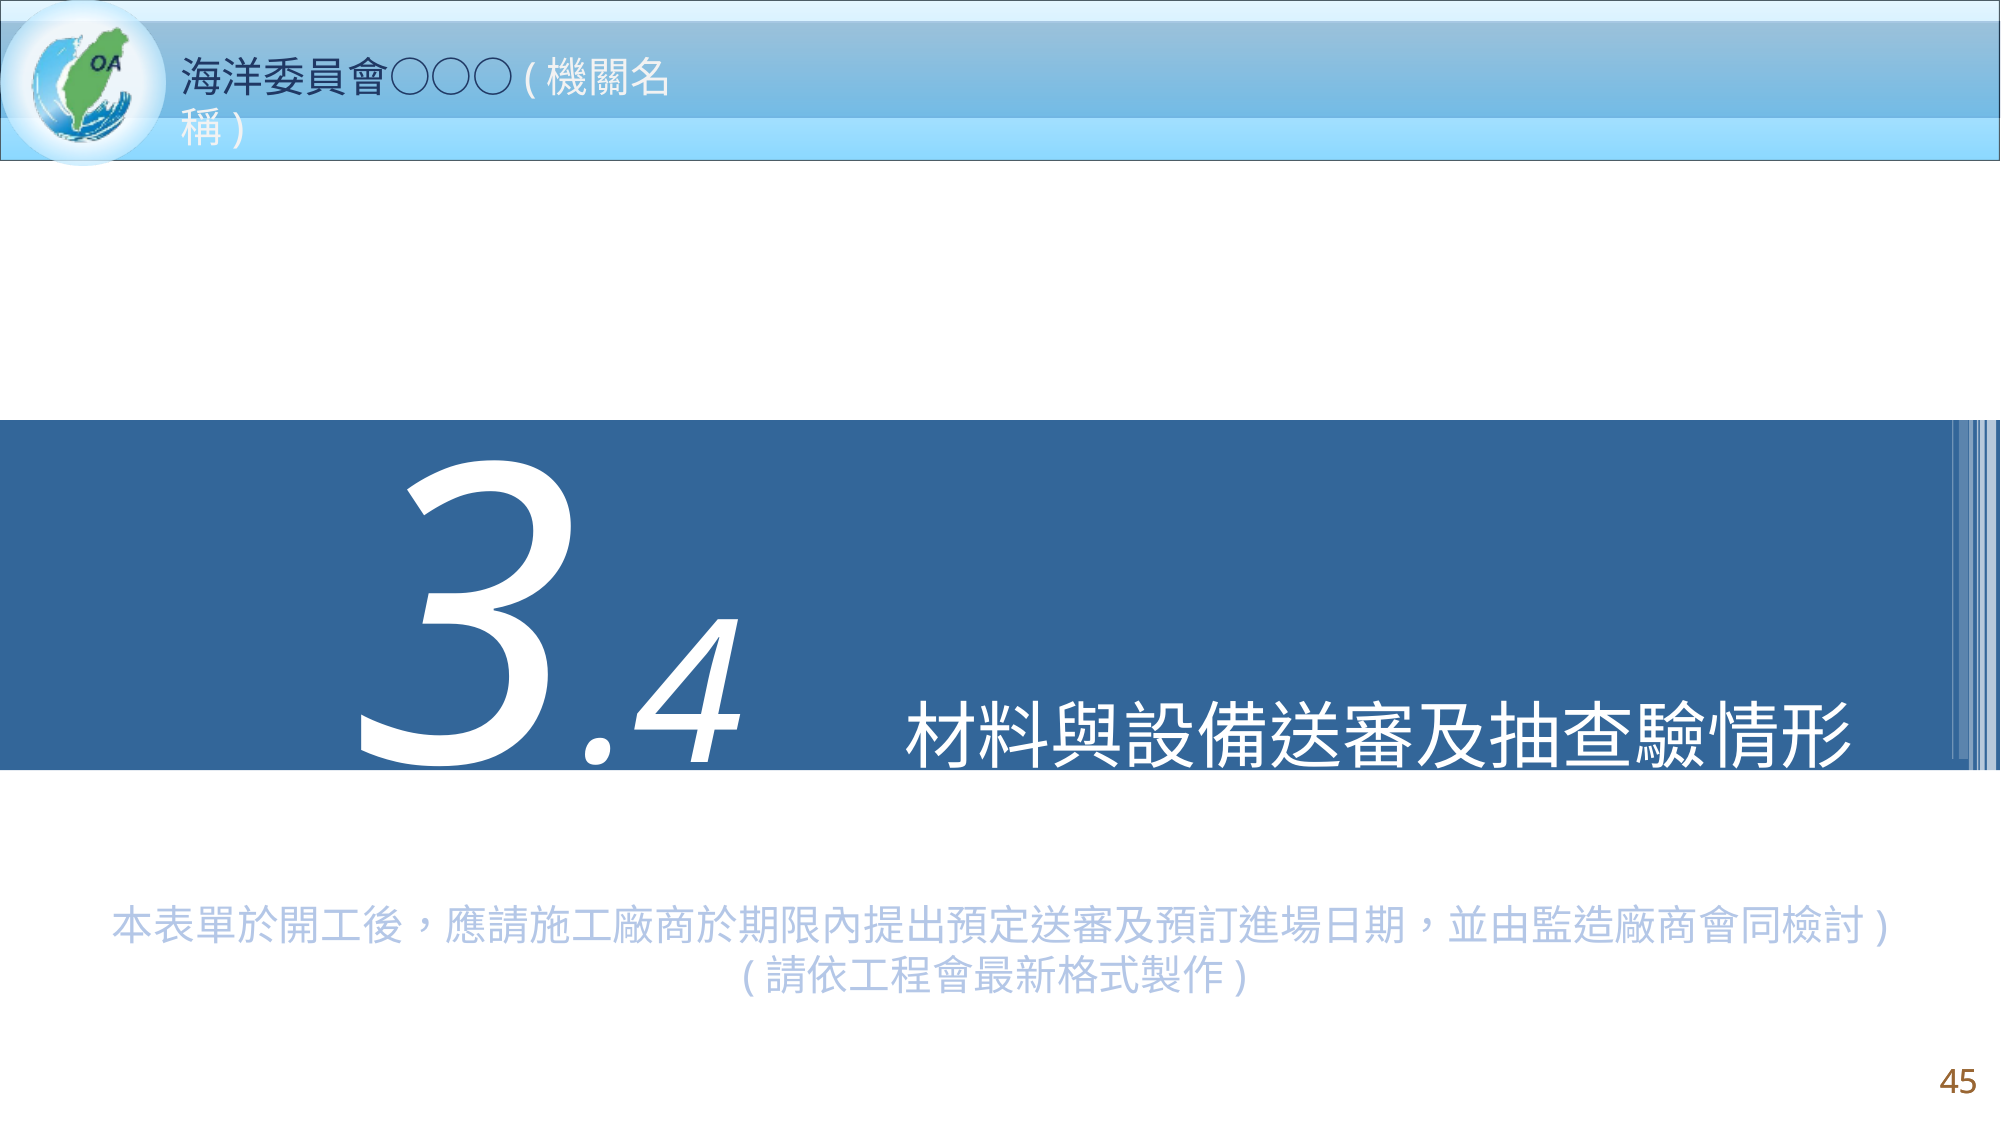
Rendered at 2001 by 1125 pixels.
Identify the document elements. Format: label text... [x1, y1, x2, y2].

text_box [869, 417, 2000, 771]
text_box 3.4 [337, 338, 869, 786]
text_box [0, 420, 337, 771]
text_box 本表單於開工後，應請施工廠商於期限內提出預定送審及預訂進場日期，並由監造廠商會同檢討) (請依工程會最新格式製作) [0, 786, 2000, 1112]
picture [0, 0, 166, 166]
text_box 材料與設備送審及抽查驗情形 [889, 571, 2000, 786]
